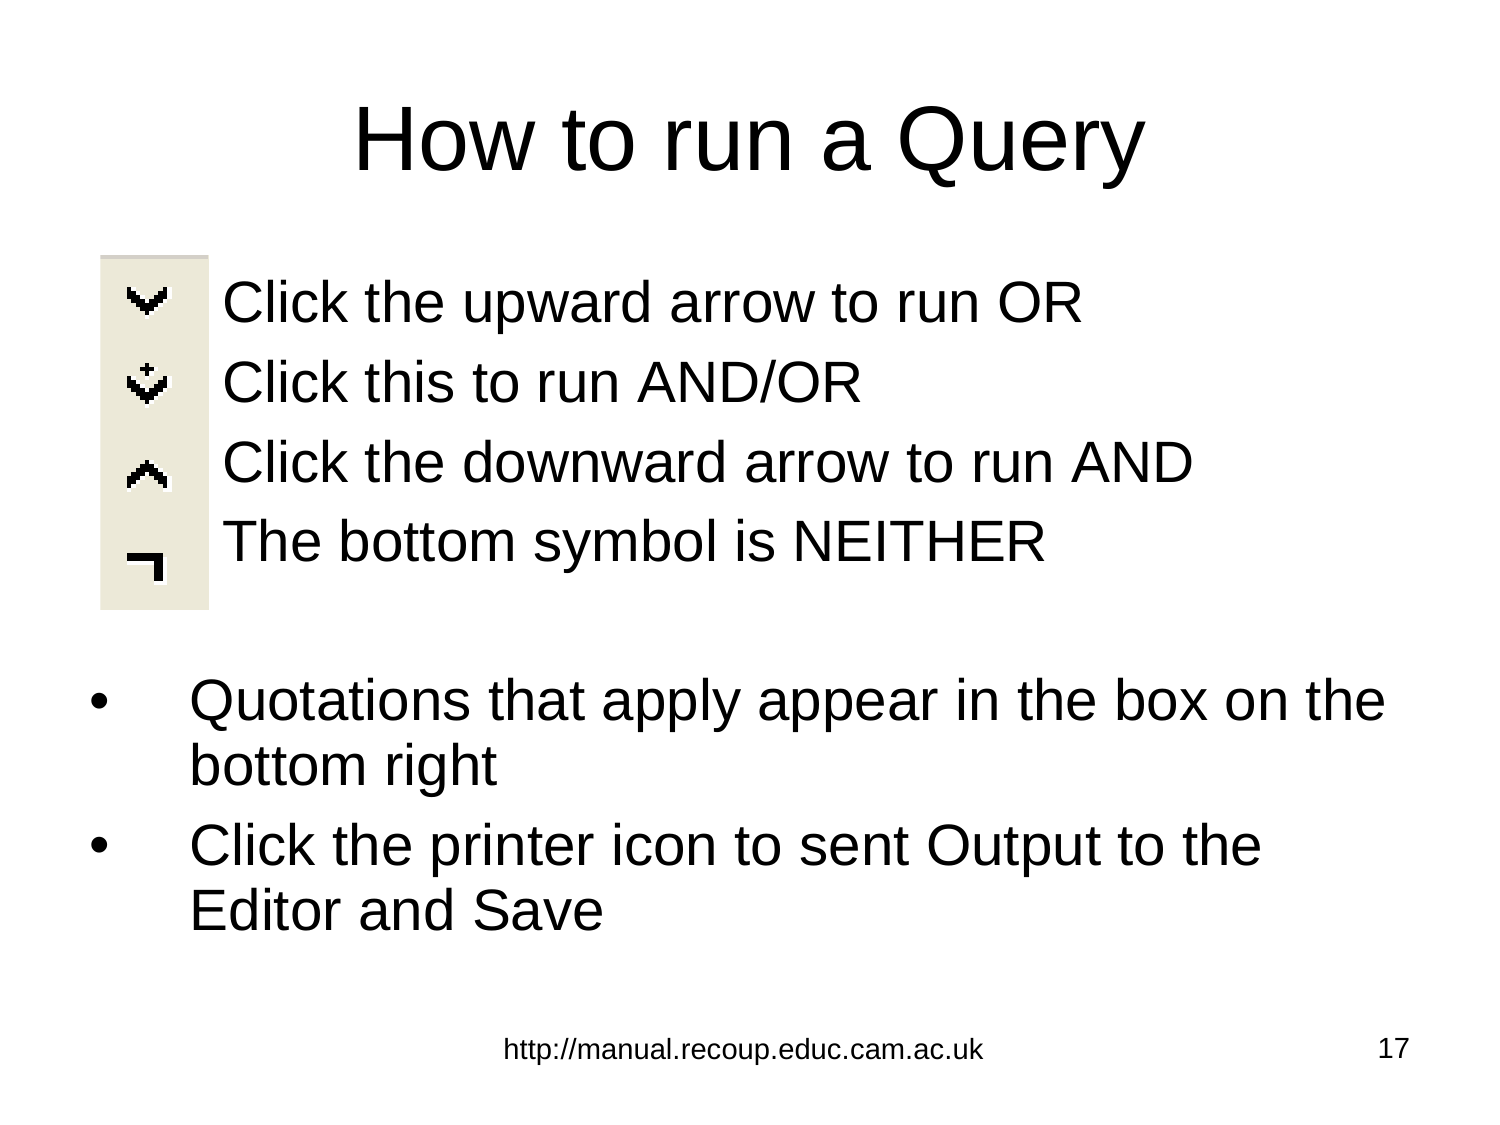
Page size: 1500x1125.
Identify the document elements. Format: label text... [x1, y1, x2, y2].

title How to run a Query [75, 45, 1426, 233]
picture [100, 255, 209, 610]
list Click the upward arrow to run OR Click this to run AND/OR Click the downward arrow to run AND The bottom symbol is NEITHER Quotations that apply appear in the box on the bottom right Click the printer icon to sent Output to the Editor and Save [75, 262, 1426, 1006]
